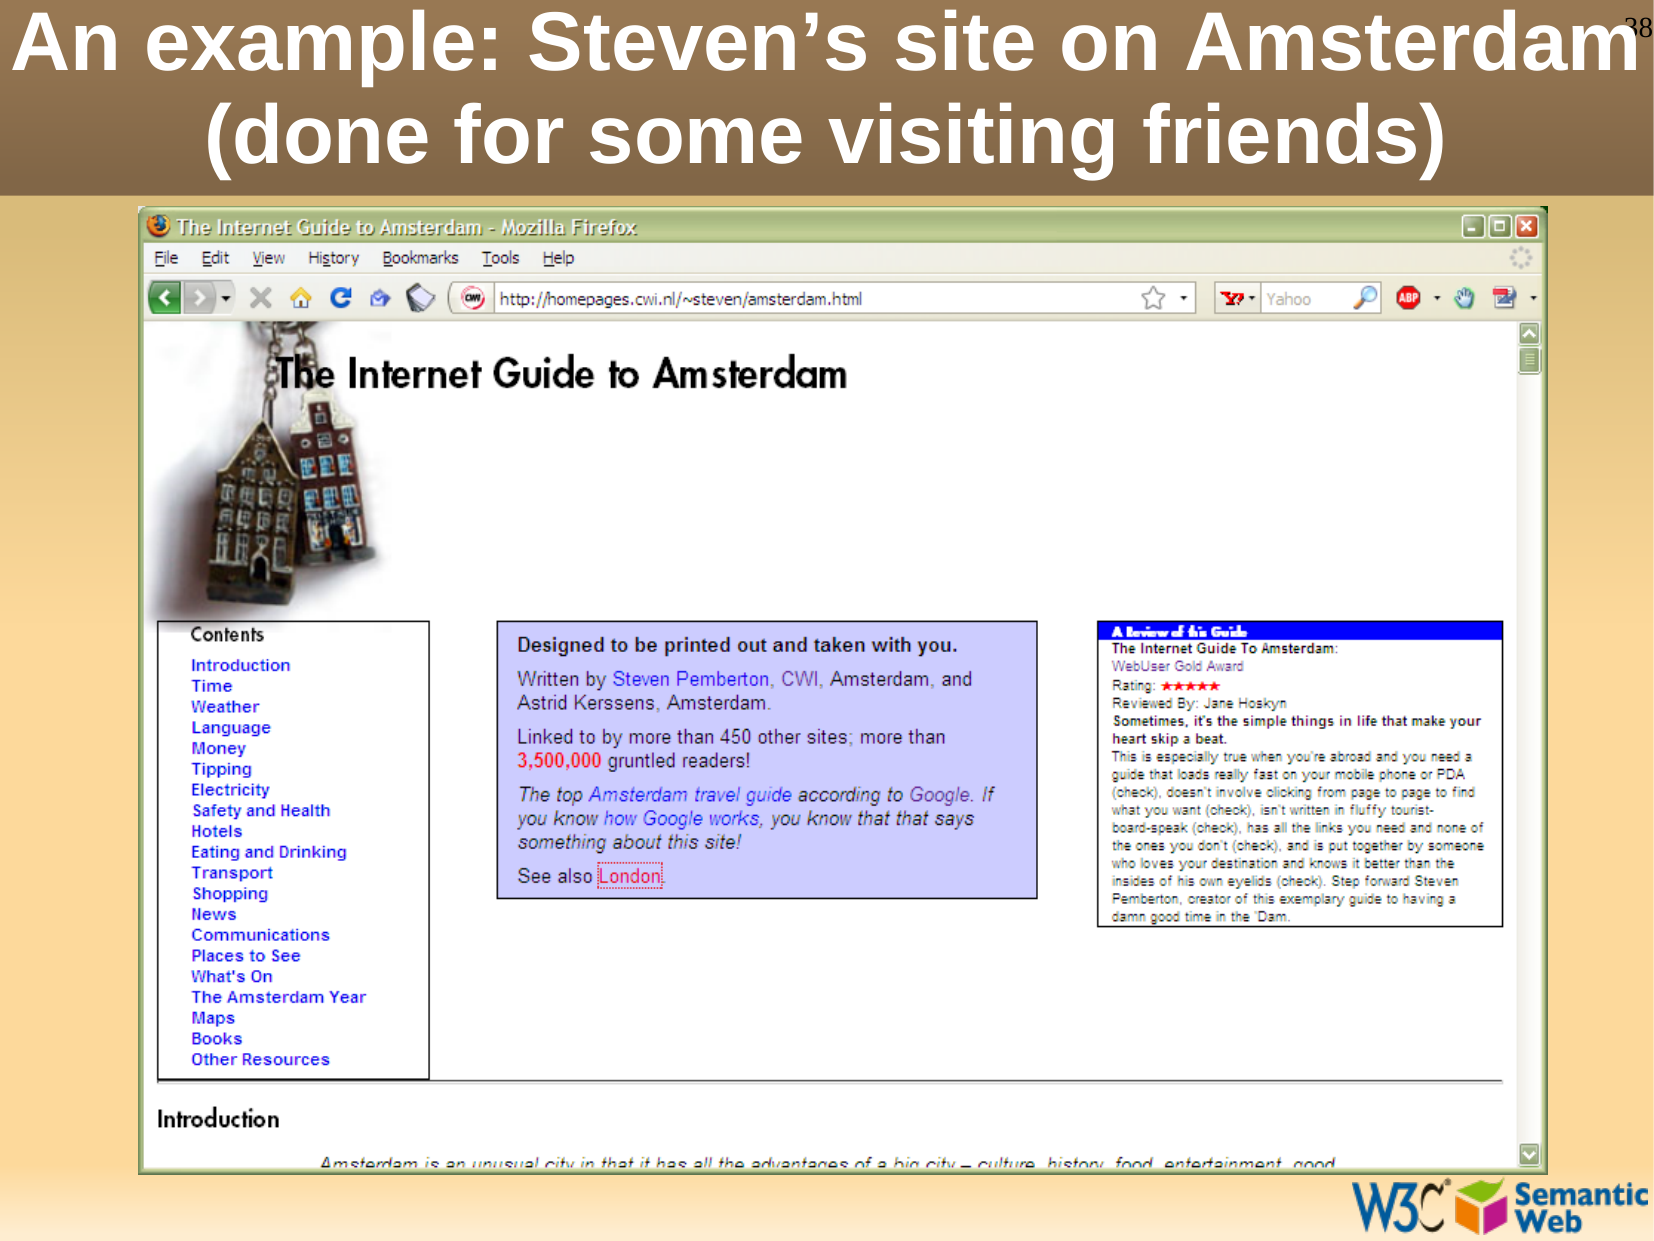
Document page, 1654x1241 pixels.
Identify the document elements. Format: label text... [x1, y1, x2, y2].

title An example: Steven’s site on Amsterdam (done for some visiting friends) [0, 0, 1654, 182]
picture [0, 182, 1654, 1241]
